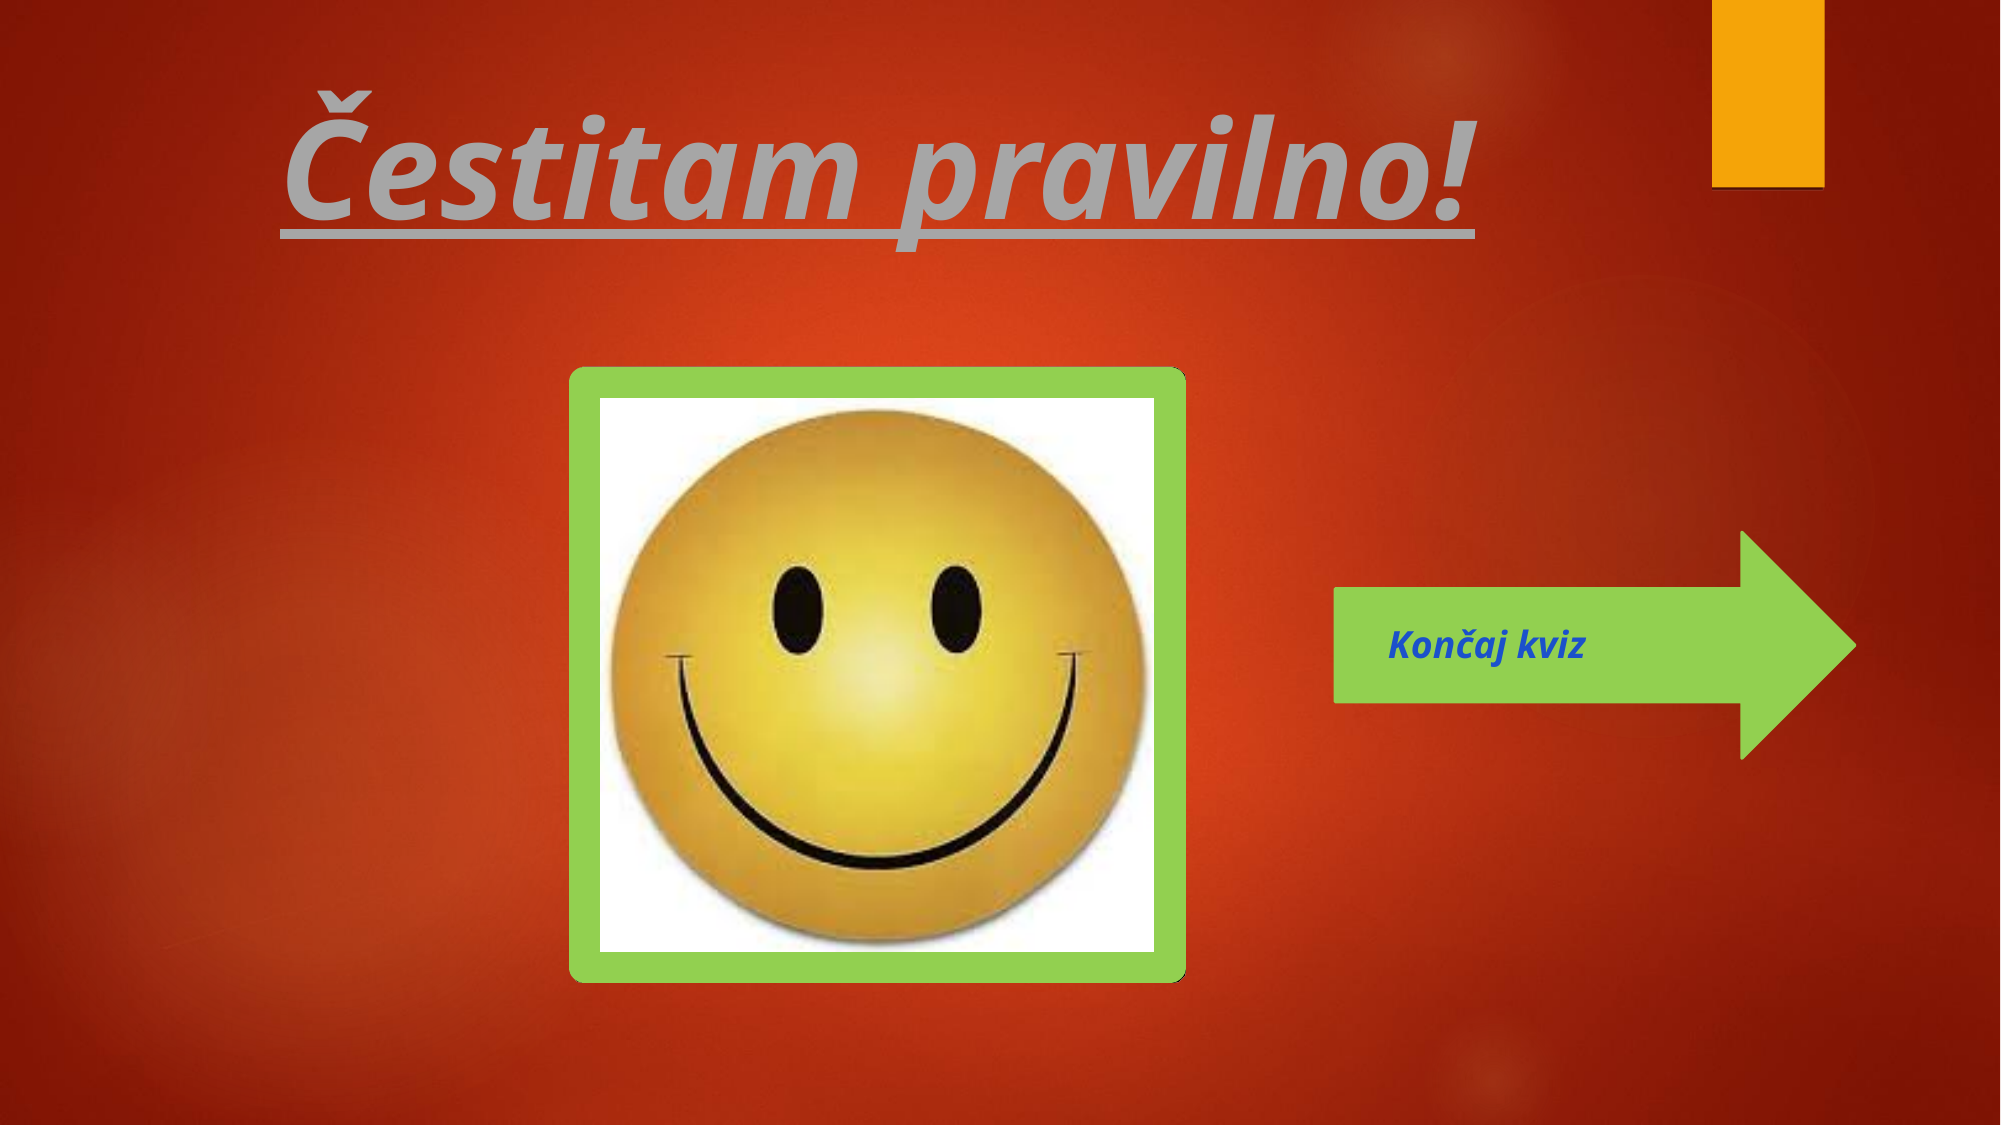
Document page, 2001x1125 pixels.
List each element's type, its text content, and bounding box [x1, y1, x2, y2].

picture [0, 0, 2001, 1125]
text_box [1335, 532, 1827, 759]
title Čestitam pravilno! [106, 74, 1649, 304]
text_box Končaj kviz [1373, 613, 1925, 674]
